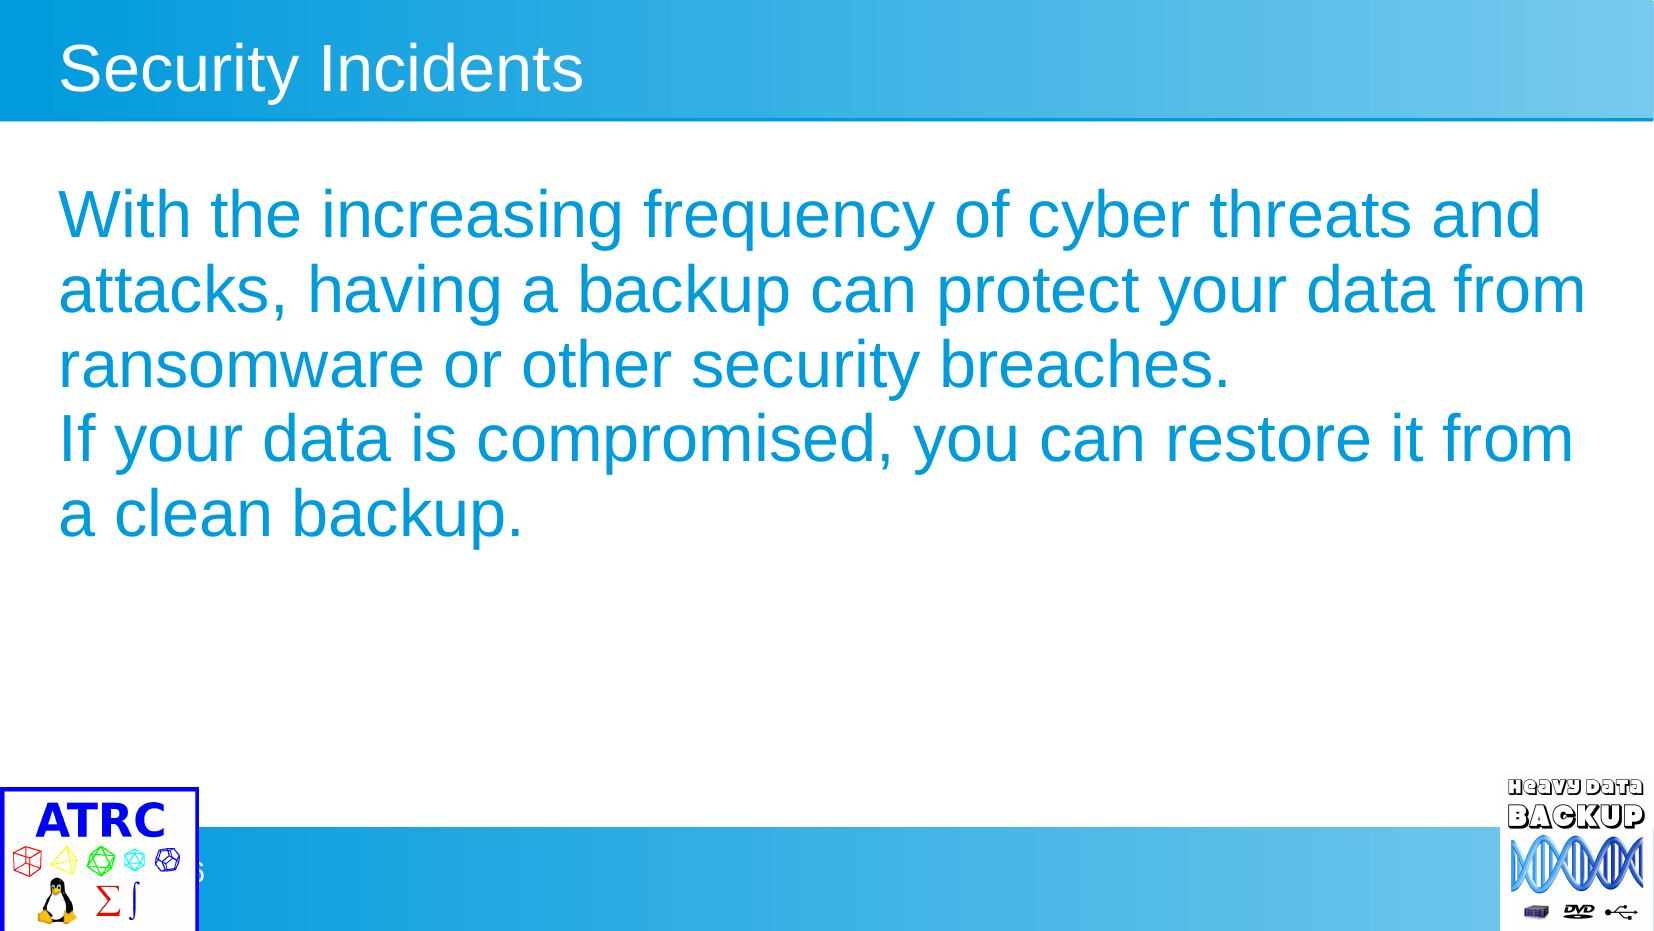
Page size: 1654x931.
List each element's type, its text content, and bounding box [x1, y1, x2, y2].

list With the increasing frequency of cyber threats and attacks, having a backup can protect your data from ransomware or other security breaches. If your data is compromised, you can restore it from a clean backup. [59, 177, 1595, 768]
picture [0, 787, 199, 931]
title Security Incidents [59, 29, 1595, 108]
picture [1500, 771, 1654, 931]
